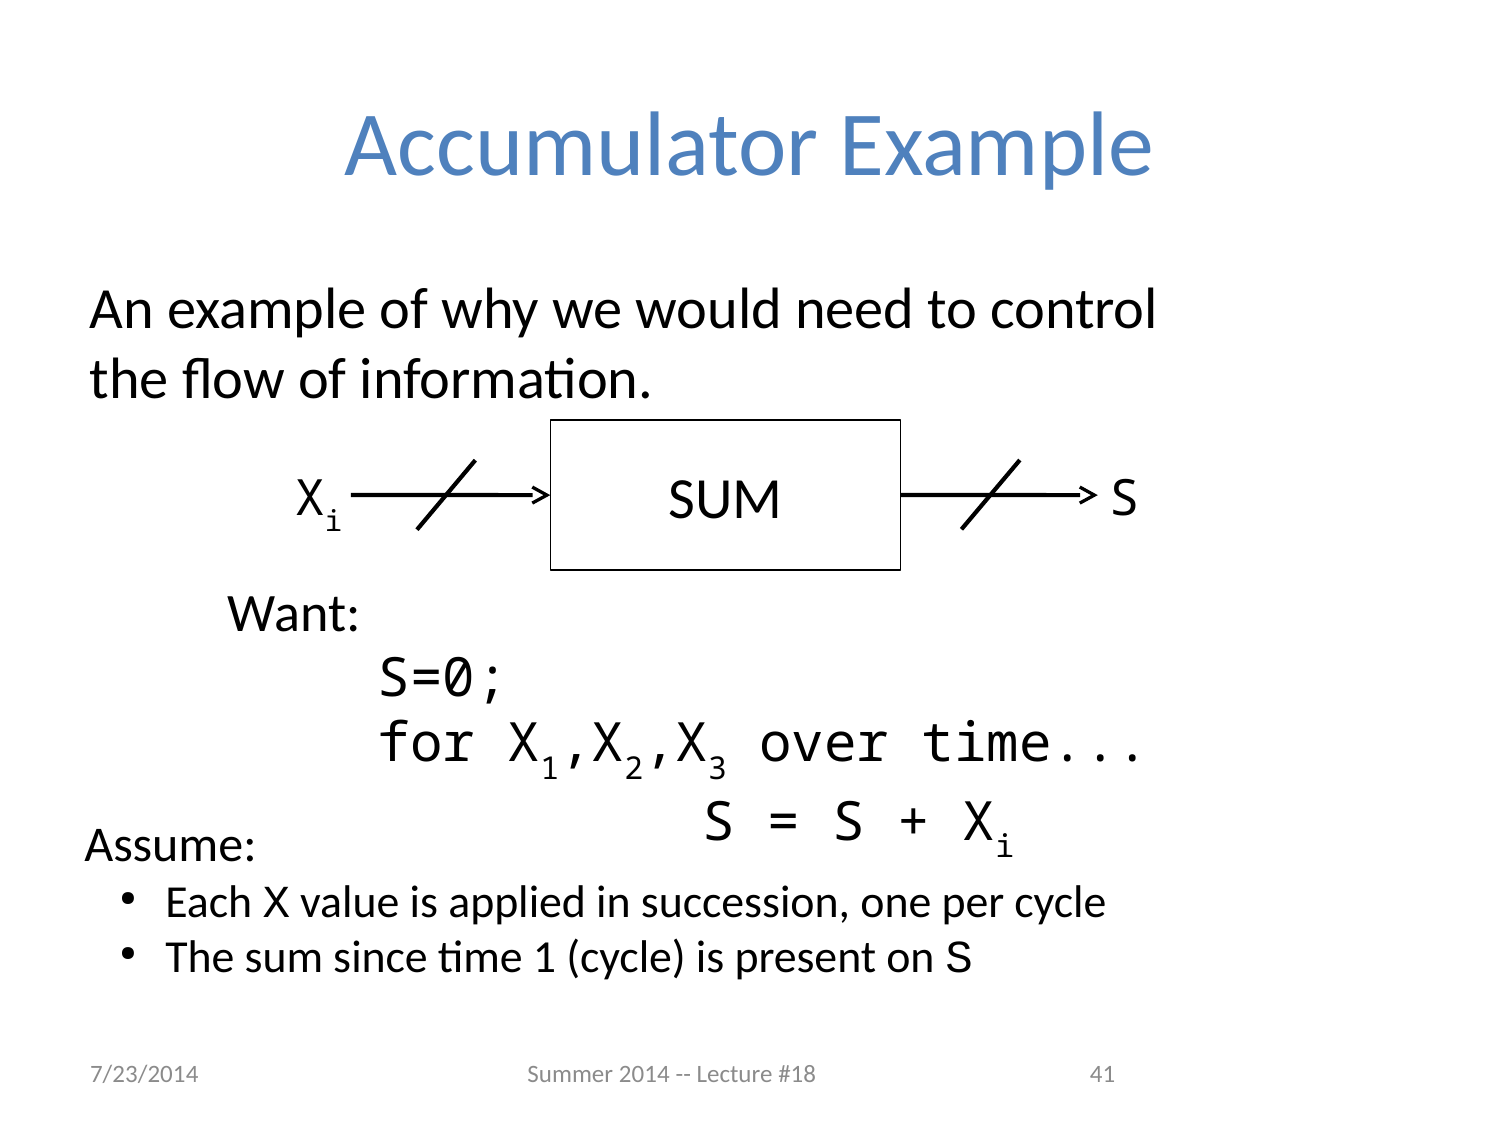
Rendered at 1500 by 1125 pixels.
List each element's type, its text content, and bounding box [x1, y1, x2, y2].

text_box Xi [280, 457, 358, 545]
text_box An example of why we would need to control the flow of information. [74, 262, 1425, 488]
title Accumulator Example [75, 45, 1425, 233]
footer Summer 2014 -- Lecture #18 [512, 1042, 988, 1103]
slide_number 7/23/2014 [75, 1042, 425, 1103]
slide_number <number> [1074, 1042, 1425, 1103]
text_box SUM [550, 420, 901, 570]
text_box S [1094, 457, 1155, 533]
text_box Want: S=0; for X1,X2,X3 over time... S = S + Xi [213, 569, 1197, 804]
text_box Assume: Each X value is applied in succession, one per cycle The sum since time 1 (cycle) is present on S [69, 804, 1442, 990]
